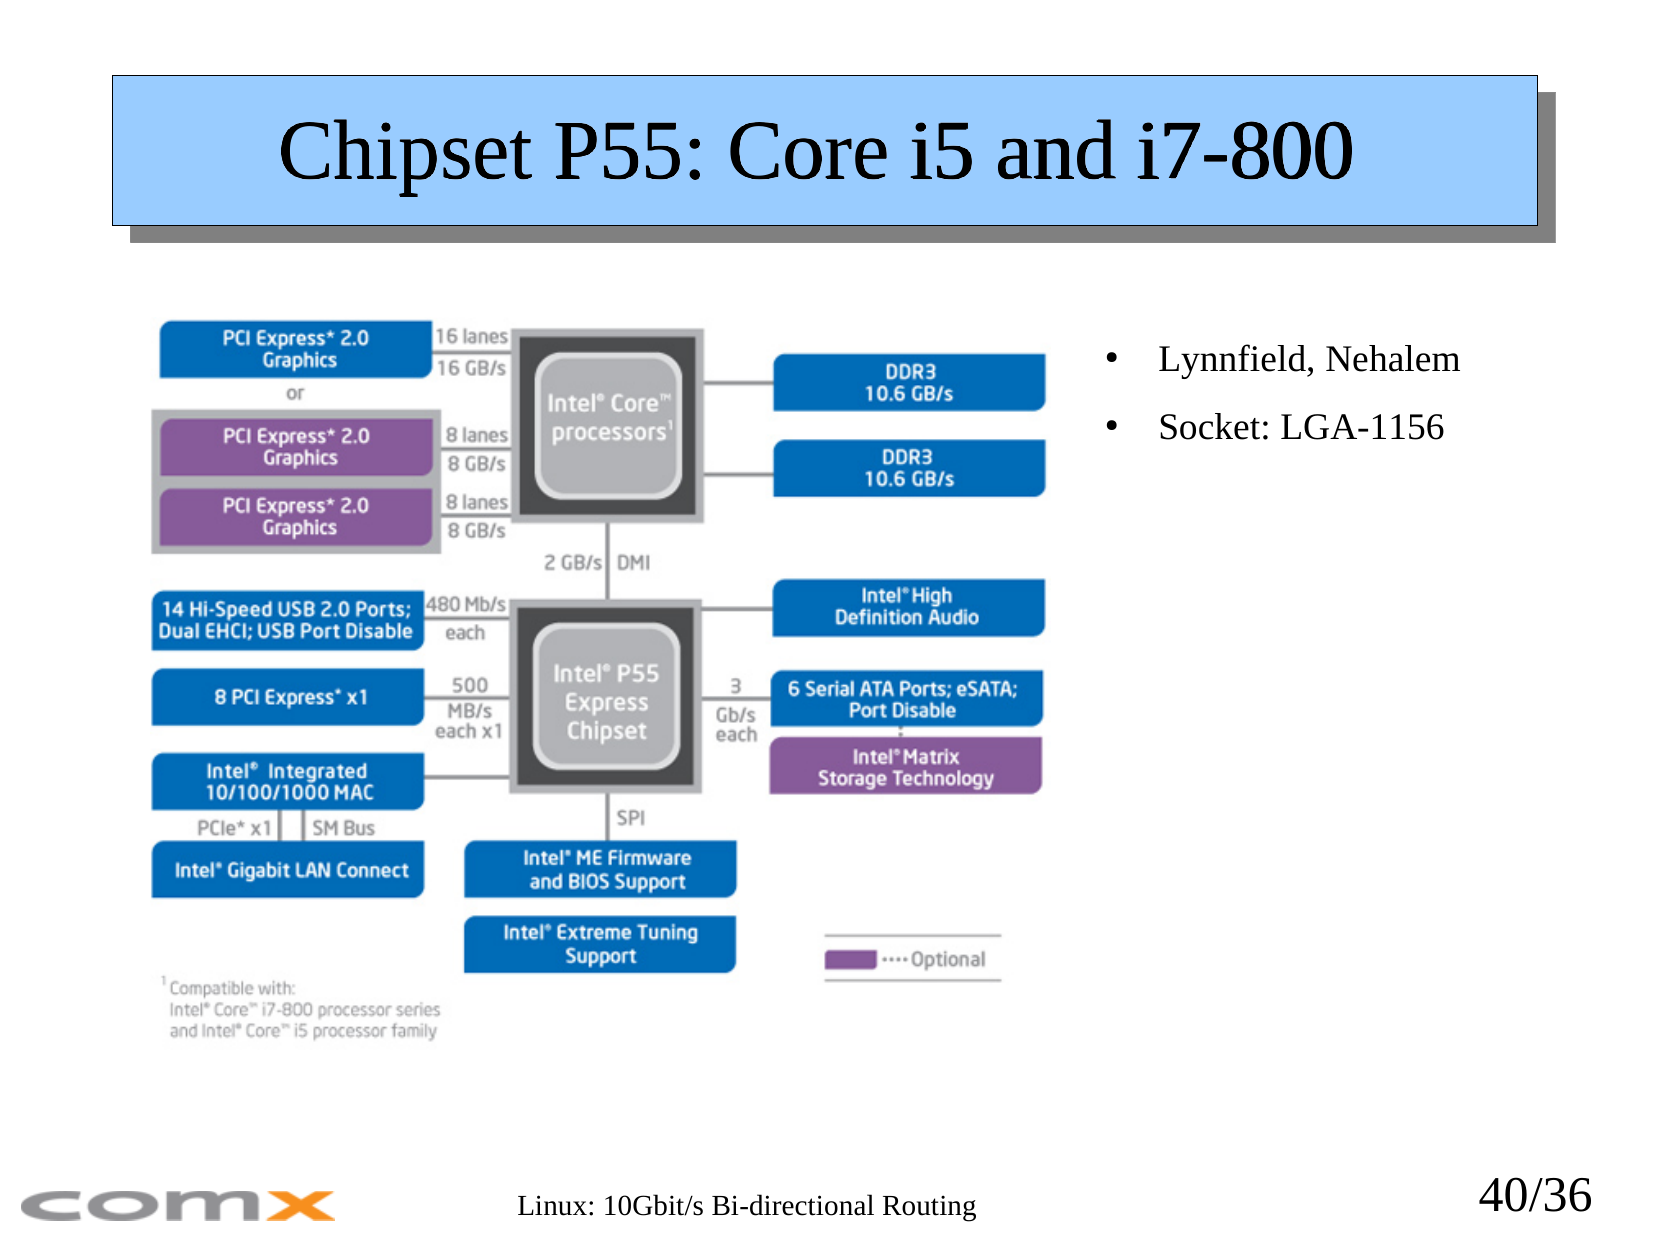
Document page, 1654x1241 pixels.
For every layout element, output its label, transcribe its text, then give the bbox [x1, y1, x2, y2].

picture [21, 1191, 335, 1221]
list Lynnfield, Nehalem Socket: LGA-1156 [1087, 337, 1538, 1096]
picture [150, 317, 1051, 1051]
title Chipset P55: Core i5 and i7-800 [116, 90, 1538, 211]
